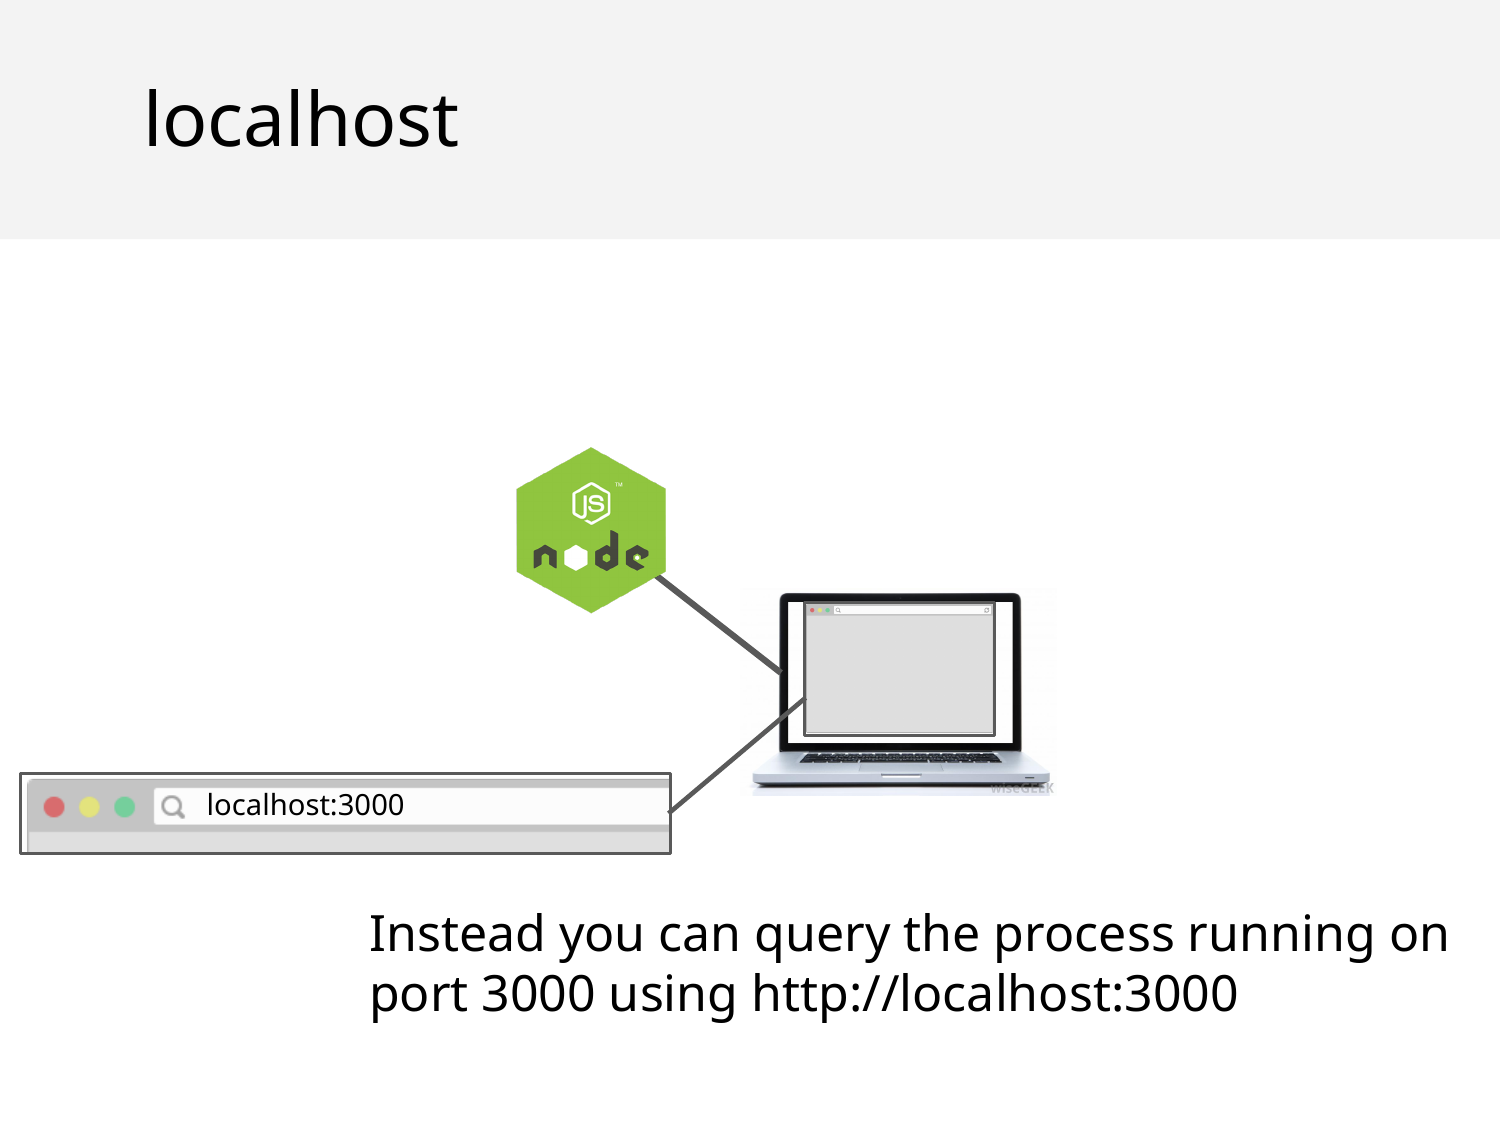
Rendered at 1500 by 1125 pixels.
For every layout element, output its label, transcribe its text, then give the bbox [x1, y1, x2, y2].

picture [740, 588, 1057, 796]
picture [22, 775, 669, 852]
text_box localhost:3000 [191, 771, 623, 843]
title localhost [128, 56, 1372, 183]
picture [505, 445, 676, 616]
picture [805, 603, 994, 735]
text_box Instead you can query the process running on port 3000 using http://localhost:3000 [354, 886, 1473, 1094]
